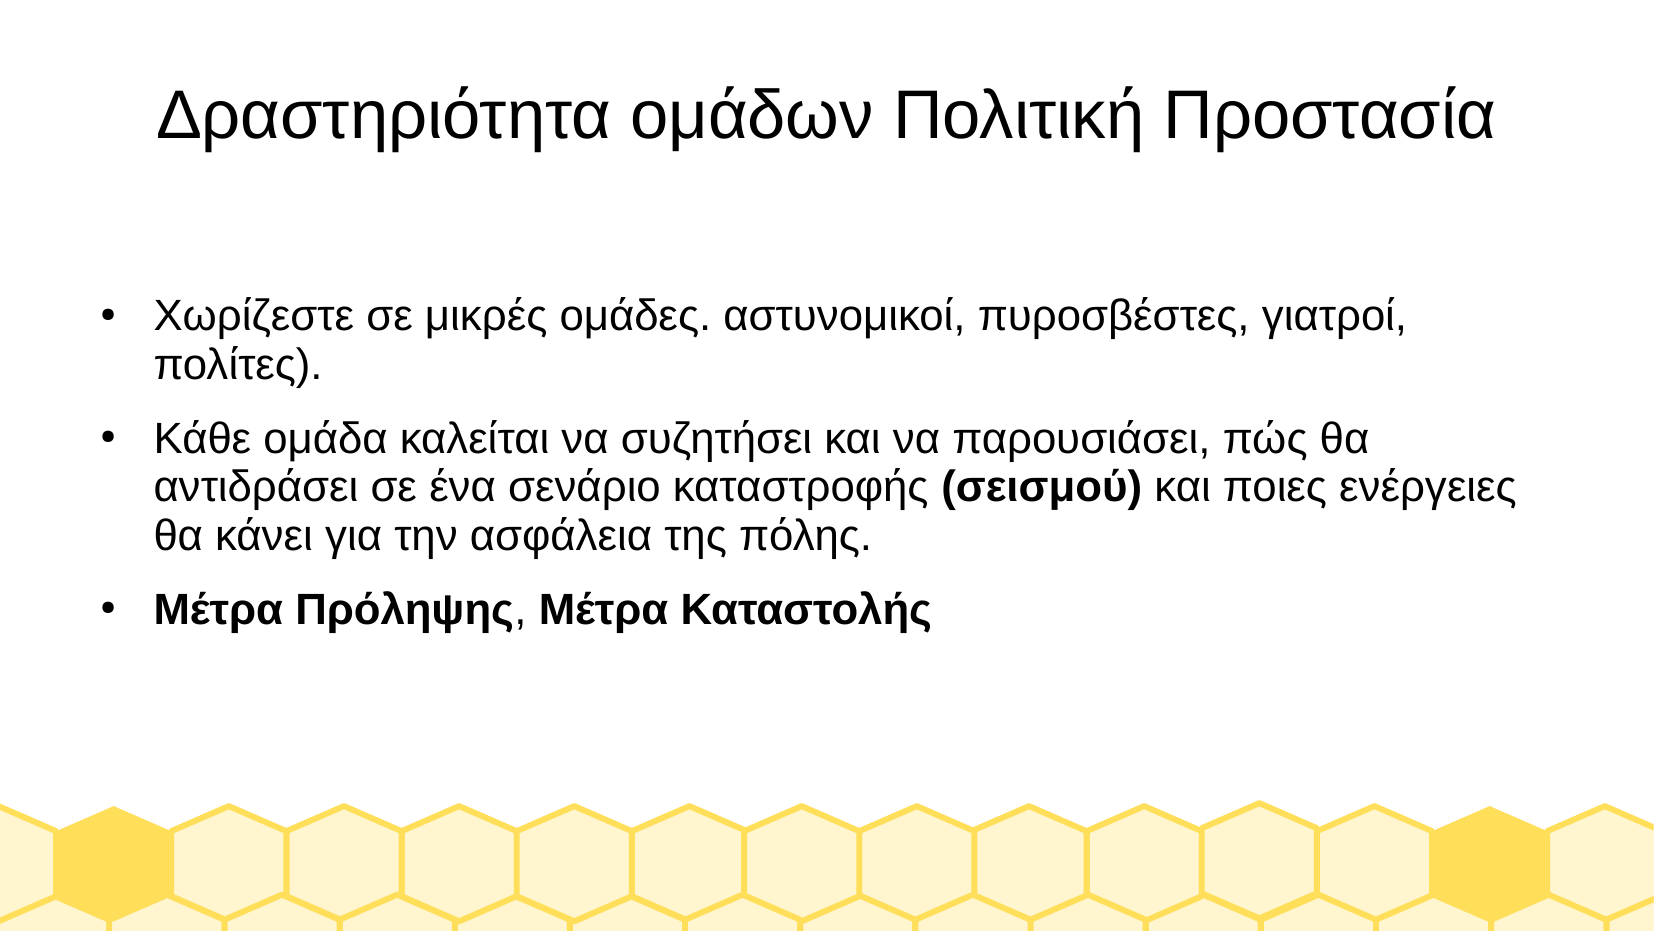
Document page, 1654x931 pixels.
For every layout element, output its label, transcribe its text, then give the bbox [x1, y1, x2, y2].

list Χωρίζεστε σε μικρές ομάδες. αστυνομικοί, πυροσβέστες, γιατροί, πολίτες). Κάθε ομάδα καλείται να συζητήσει και να παρουσιάσει, πώς θα αντιδράσει σε ένα σενάριο καταστροφής (σεισμού) και ποιες ενέργειες θα κάνει για την ασφάλεια της πόλης. Μέτρα Πρόληψης, Μέτρα Καταστολής [82, 217, 1571, 758]
title Δραστηριότητα ομάδων Πολιτική Προστασία [82, 37, 1571, 193]
